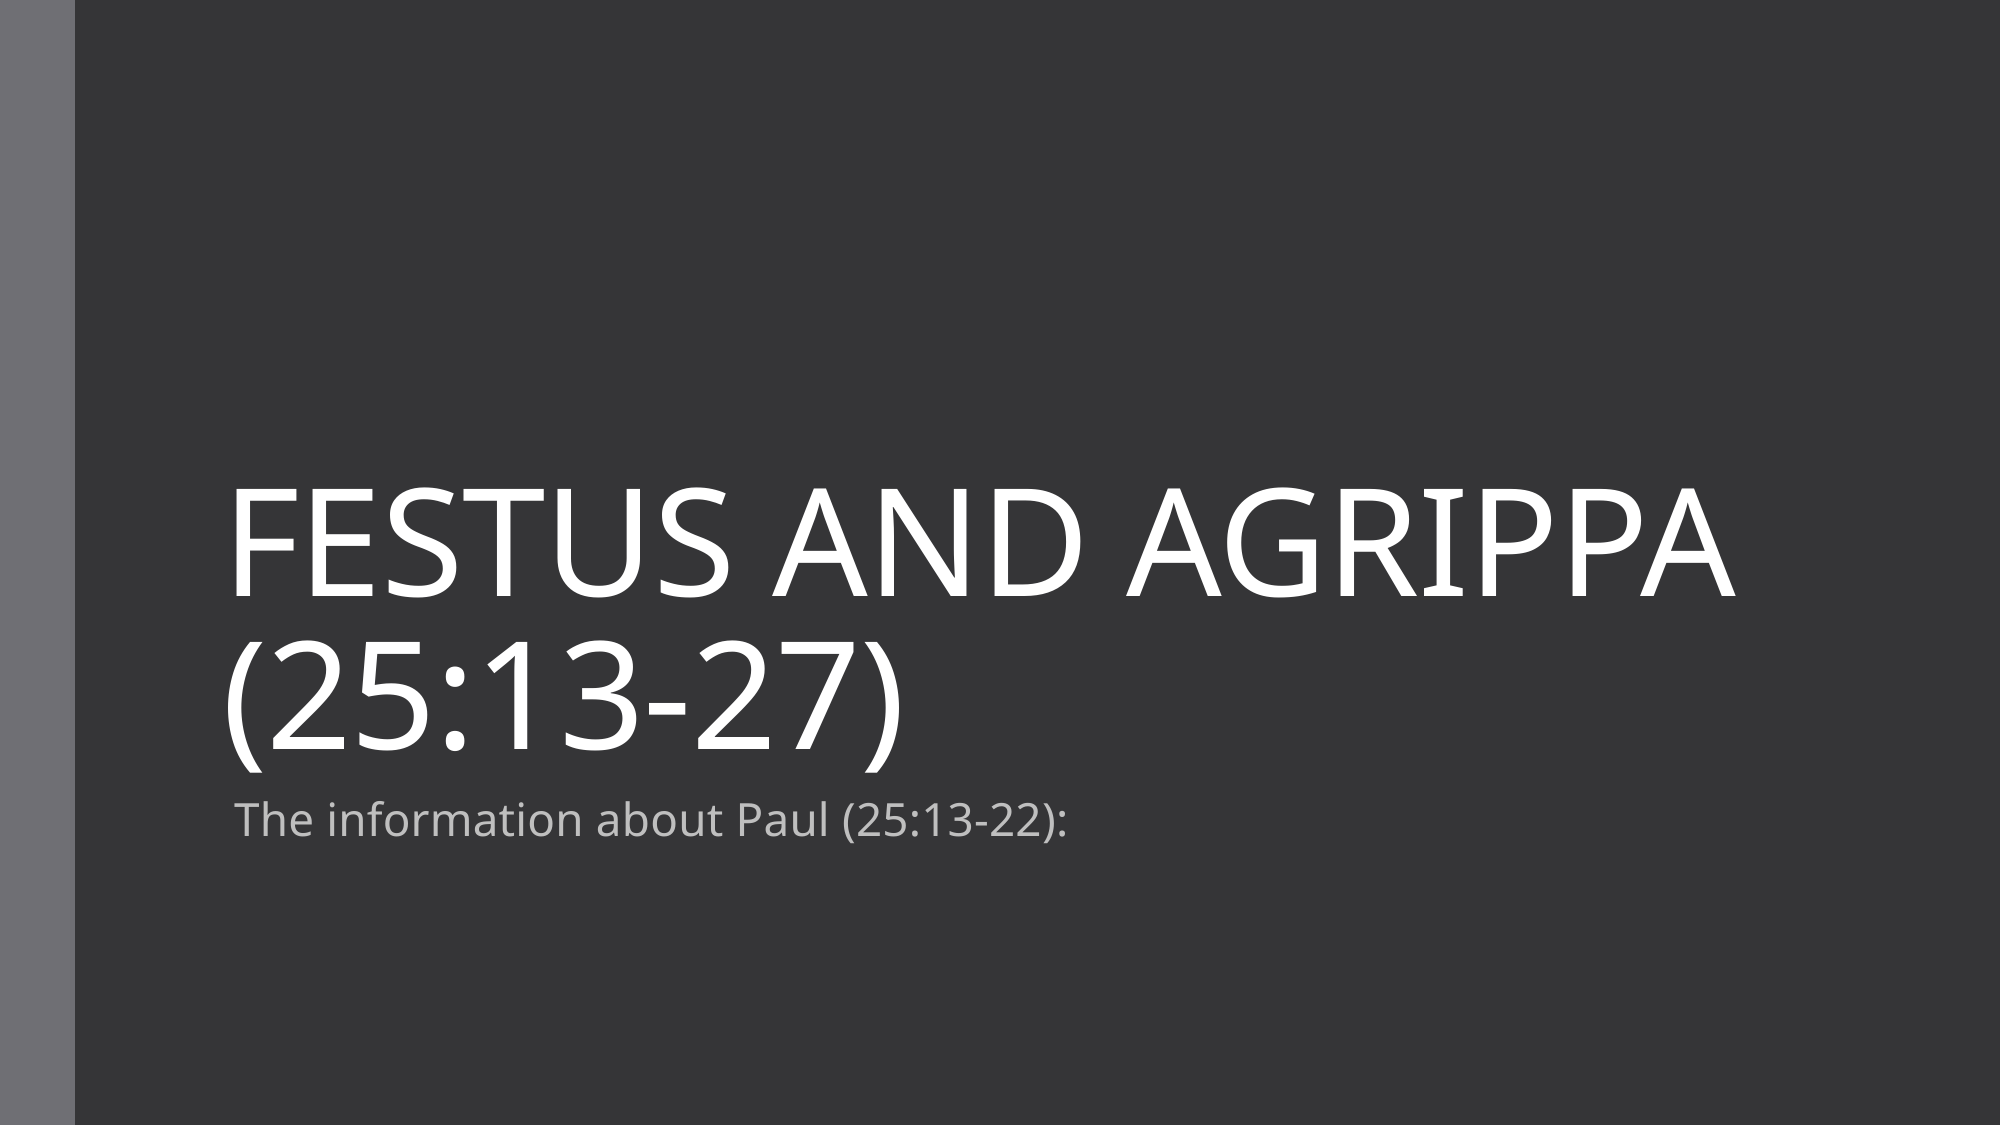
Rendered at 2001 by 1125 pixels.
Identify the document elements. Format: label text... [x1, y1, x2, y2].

title FESTUS AND AGRIPPA (25:13-27) [206, 124, 1752, 787]
subtitle The information about Paul (25:13-22): [206, 787, 1752, 1066]
